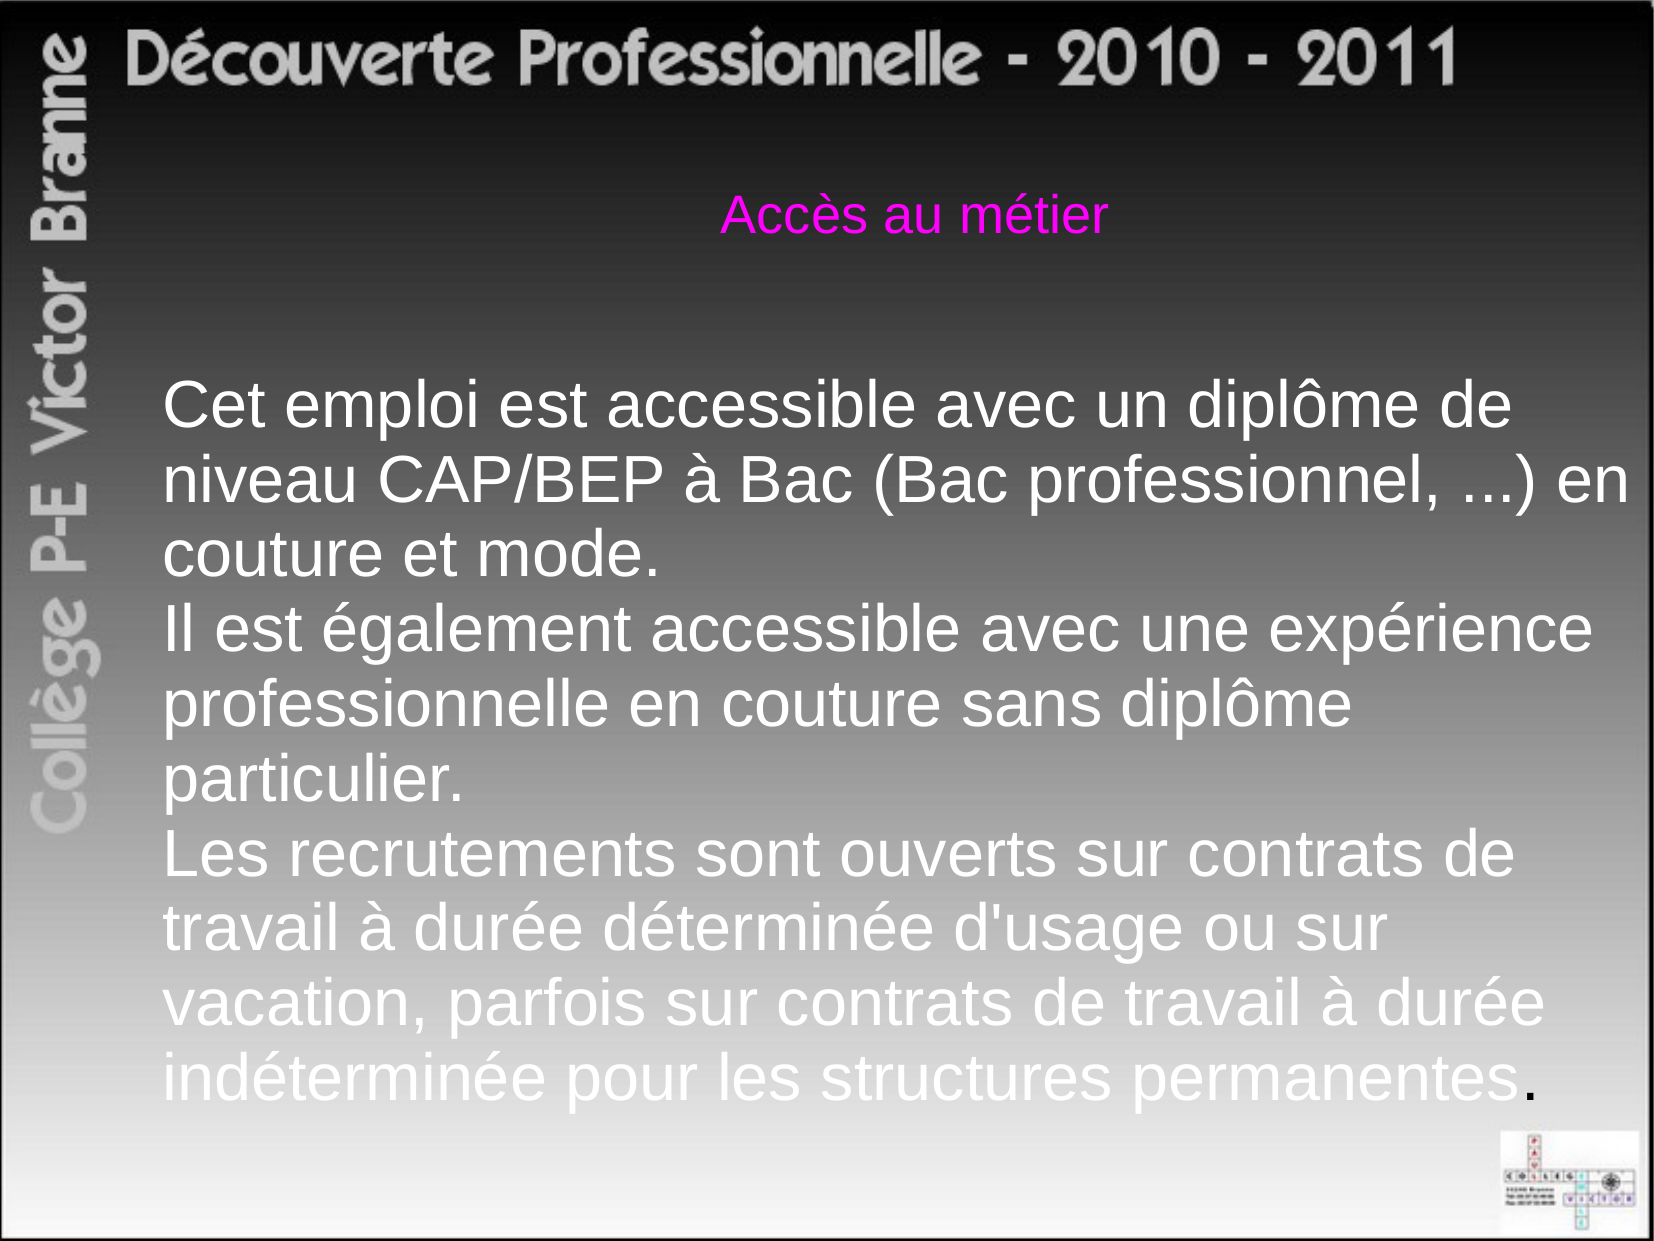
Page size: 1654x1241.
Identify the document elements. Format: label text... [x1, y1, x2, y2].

picture [0, 0, 1654, 1241]
text_box Cet emploi est accessible avec un diplôme de niveau CAP/BEP à Bac (Bac professionnel, ...) en couture et mode. Il est également accessible avec une expérience professionnelle en couture sans diplôme particulier. Les recrutements sont ouverts sur contrats de travail à durée déterminée d'usage ou sur vacation, parfois sur contrats de travail à durée indéterminée pour les structures permanentes. [147, 359, 1652, 1123]
text_box Accès au métier [295, 177, 1536, 295]
